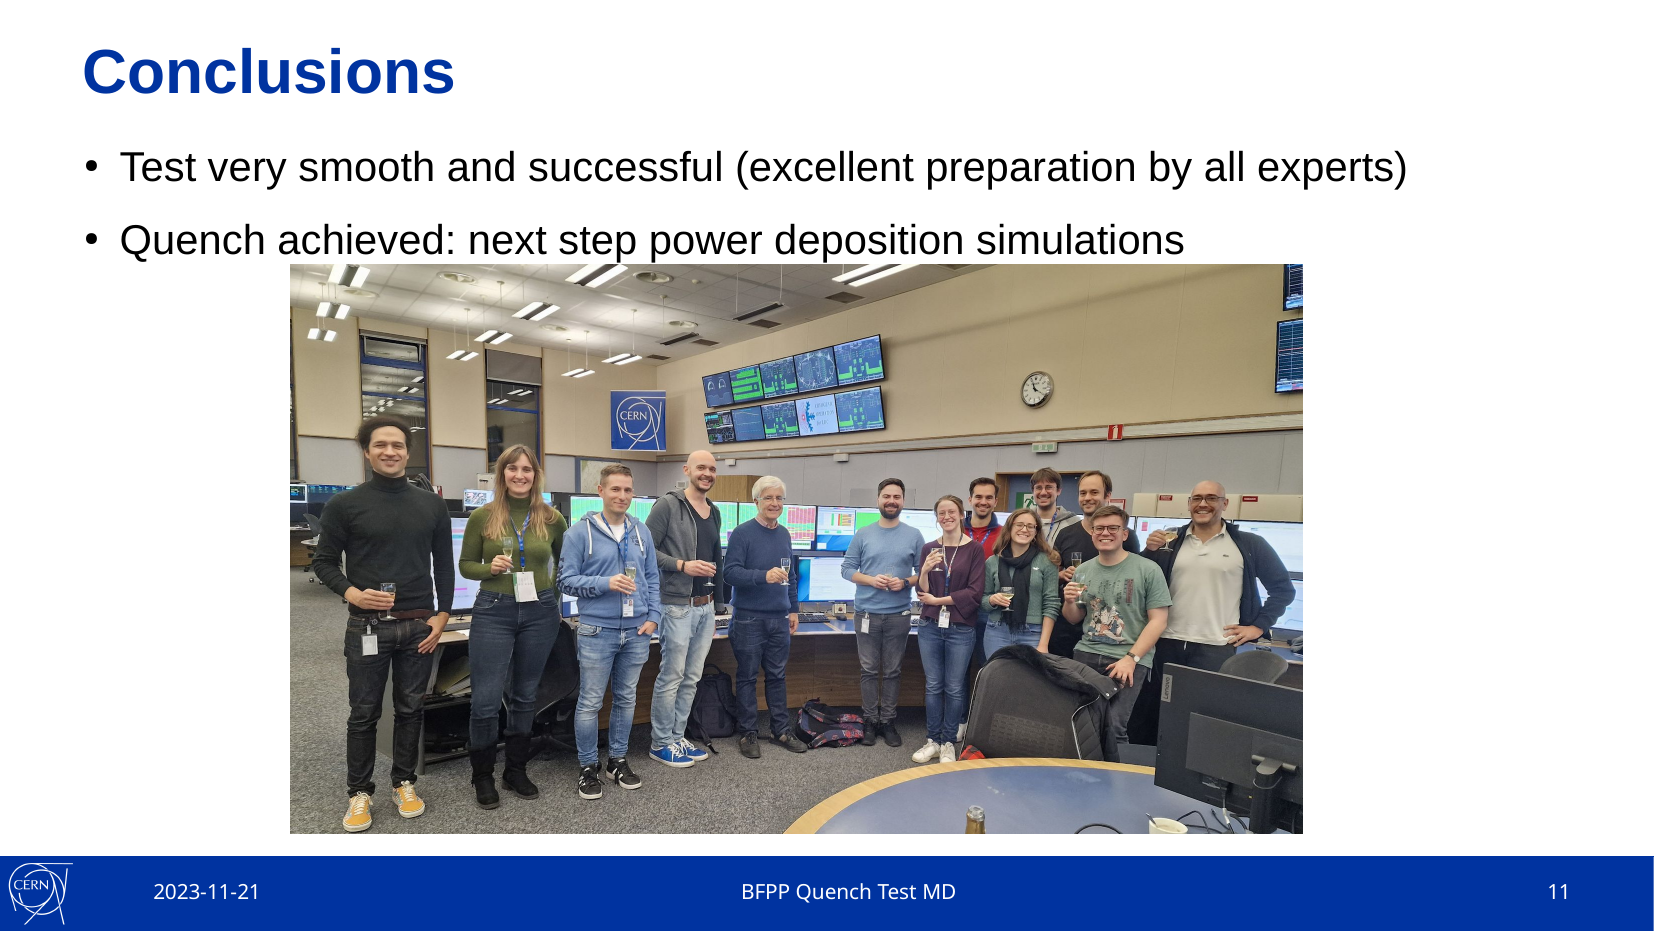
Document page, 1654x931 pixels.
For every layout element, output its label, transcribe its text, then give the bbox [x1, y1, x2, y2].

title Conclusions [82, 36, 1571, 108]
picture [290, 264, 1303, 834]
text_box Test very smooth and successful (excellent preparation by all experts) Quench achieved: next step power deposition simulations [69, 121, 1561, 286]
picture [5, 859, 78, 928]
